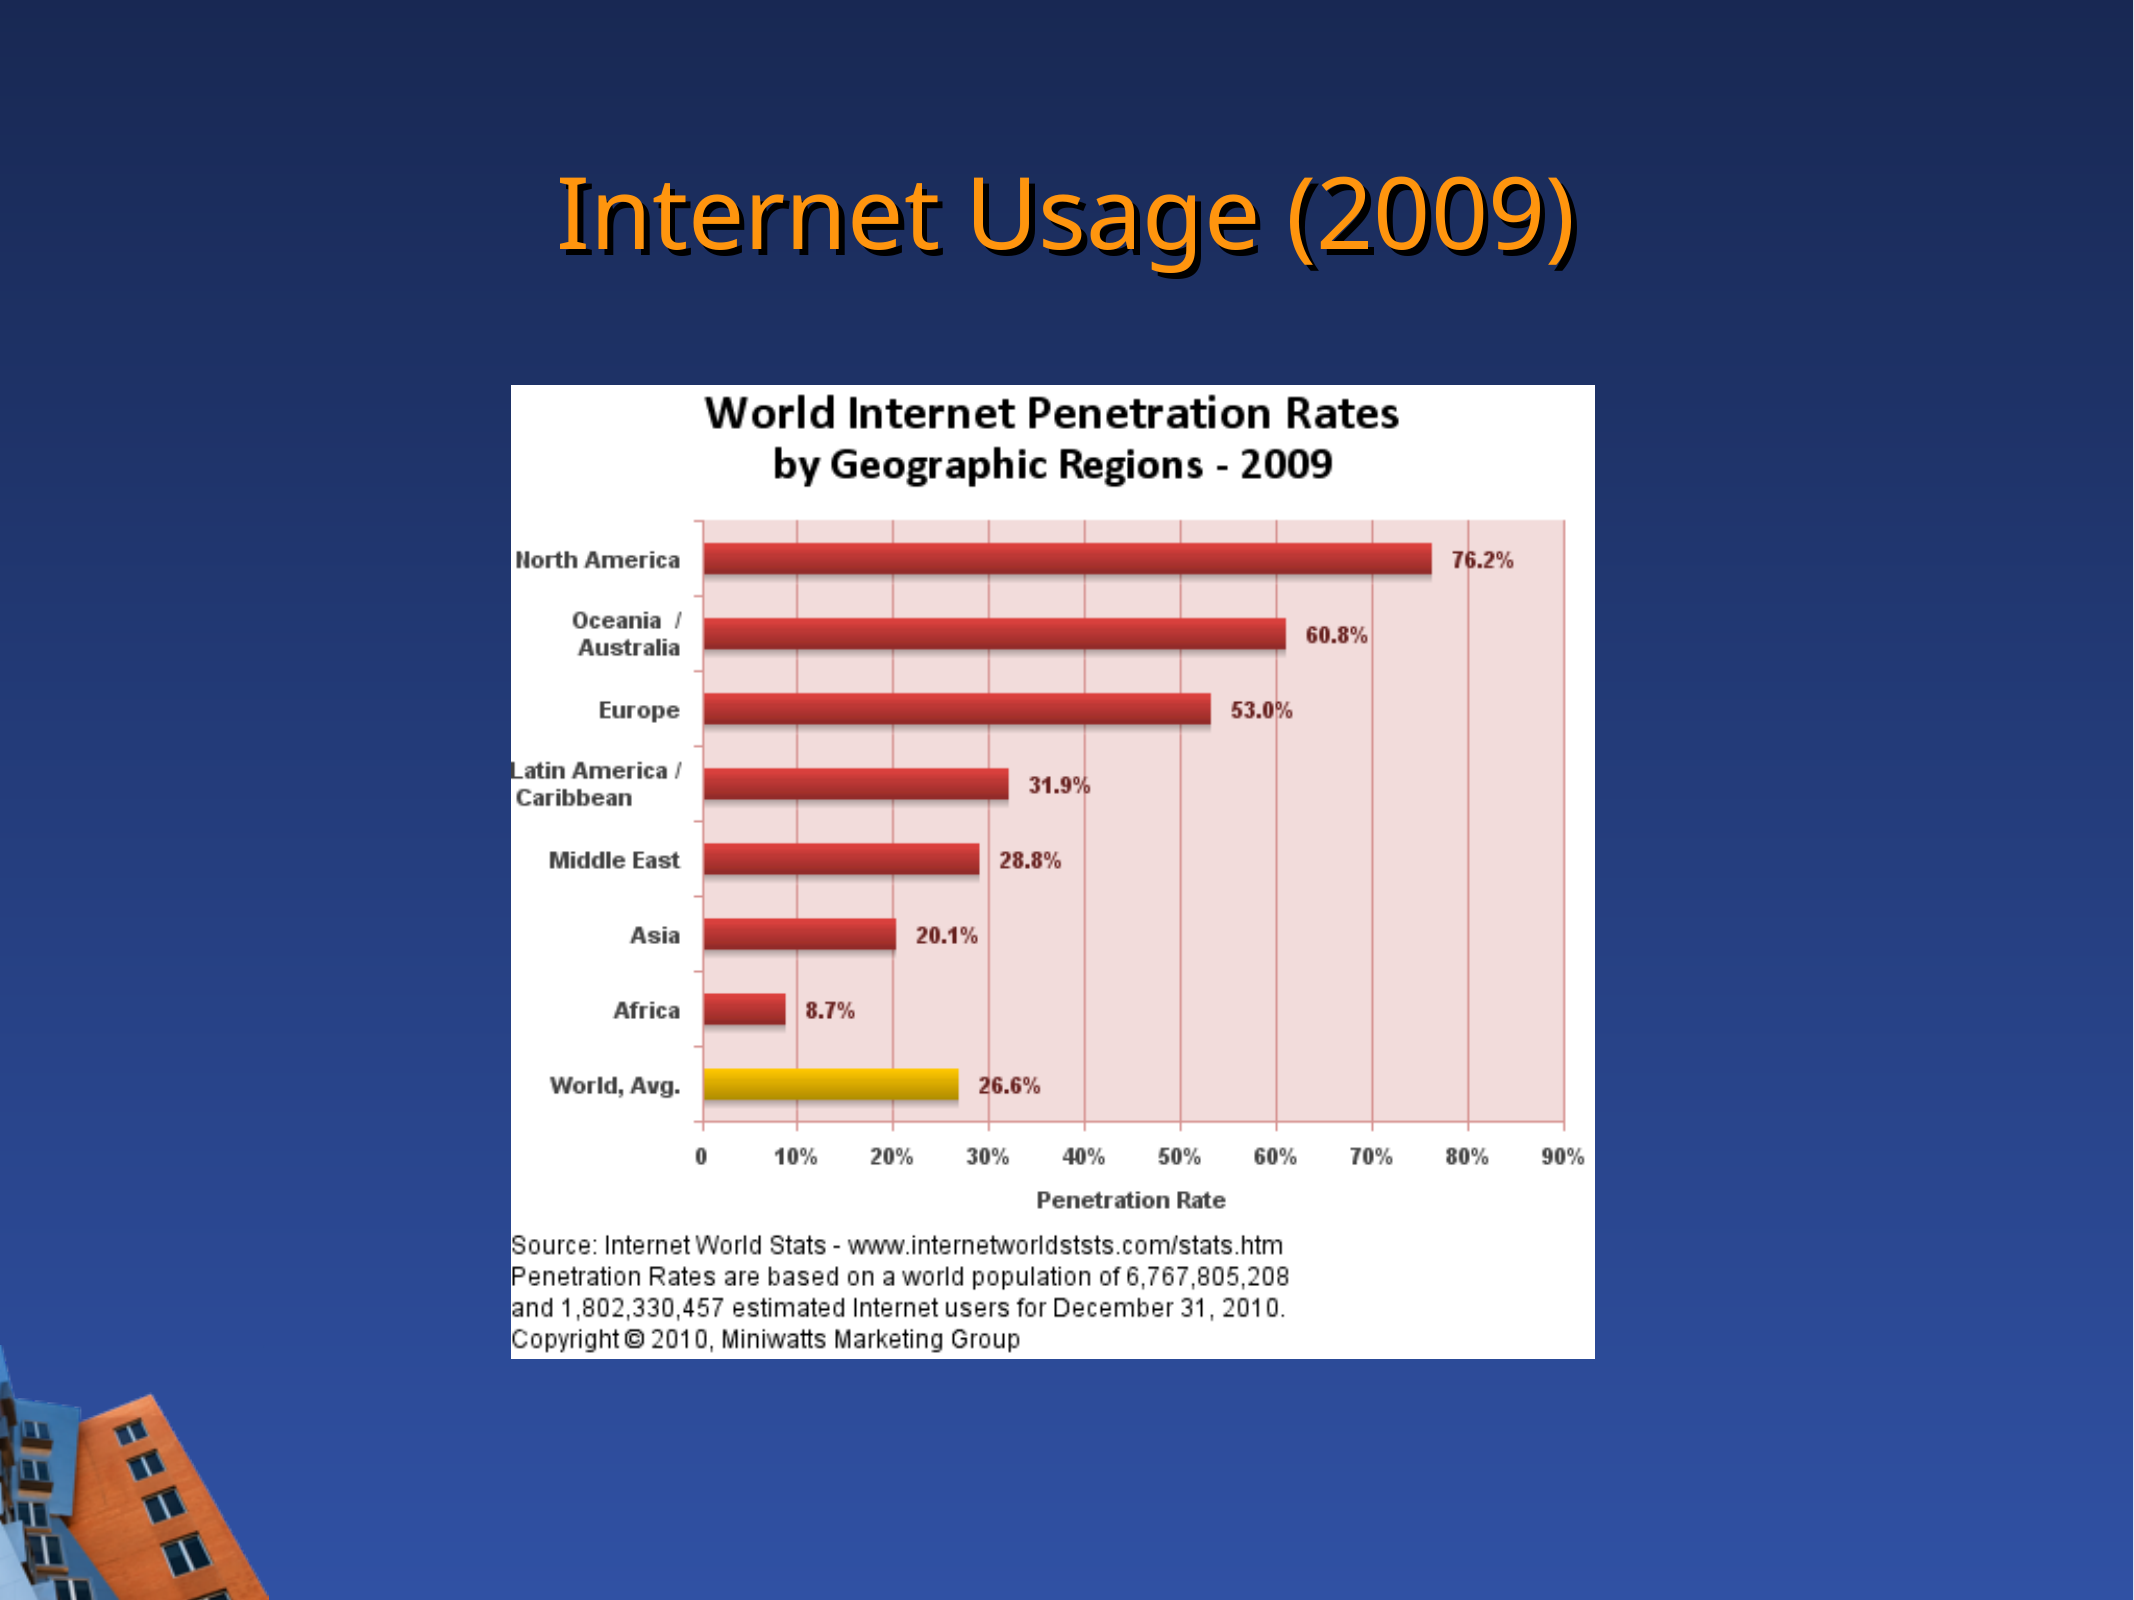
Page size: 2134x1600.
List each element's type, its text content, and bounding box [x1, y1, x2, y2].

title Internet Usage (2009) [106, 83, 2027, 337]
picture [511, 385, 1595, 1359]
picture [0, 1345, 269, 1600]
